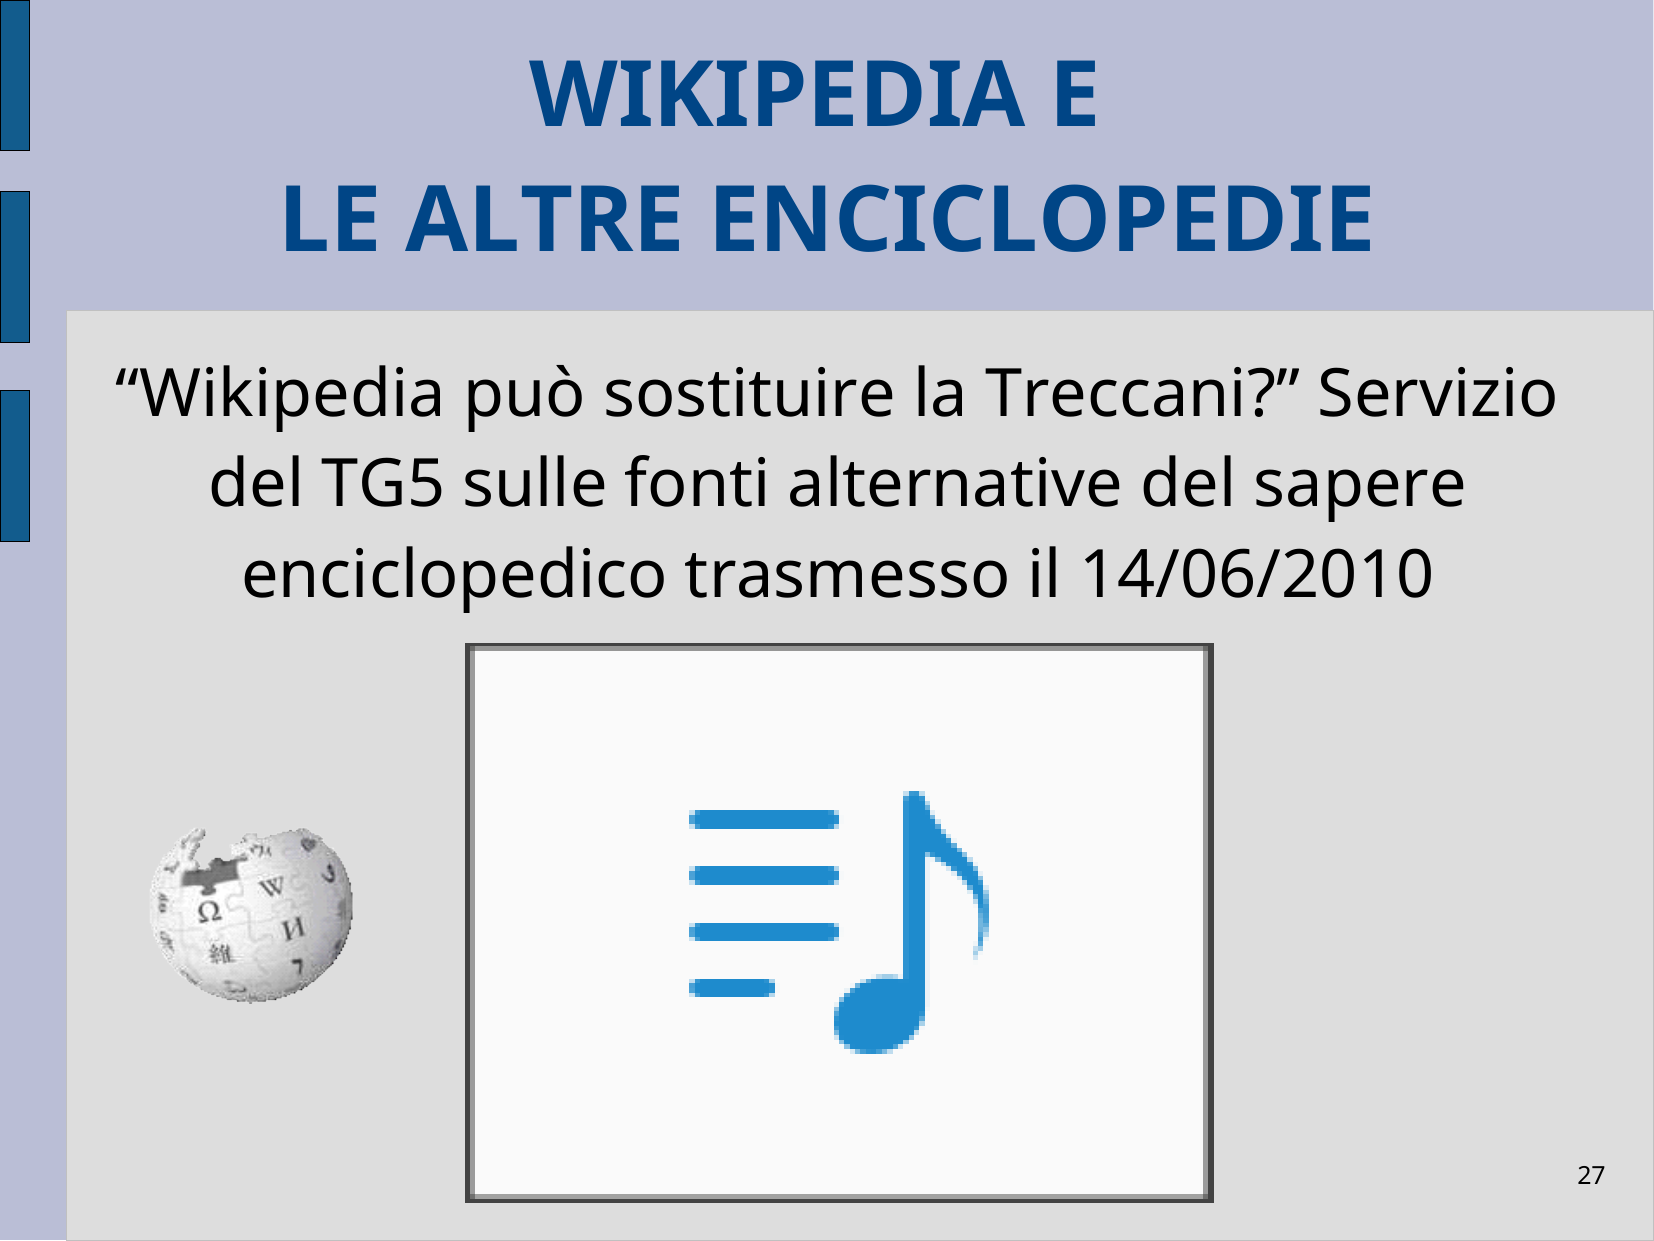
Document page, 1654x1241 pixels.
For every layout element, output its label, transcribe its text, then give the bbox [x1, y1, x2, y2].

text_box [464, 641, 1215, 1205]
title WIKIPEDIA E LE ALTRE ENCICLOPEDIE [121, 25, 1534, 282]
list “Wikipedia può sostituire la Treccani?” Servizio del TG5 sulle fonti alternative del sapere enciclopedico trasmesso il 14/06/2010 [35, 344, 1571, 1127]
text_box <numero> [1529, 1151, 1654, 1194]
picture [147, 807, 355, 1004]
